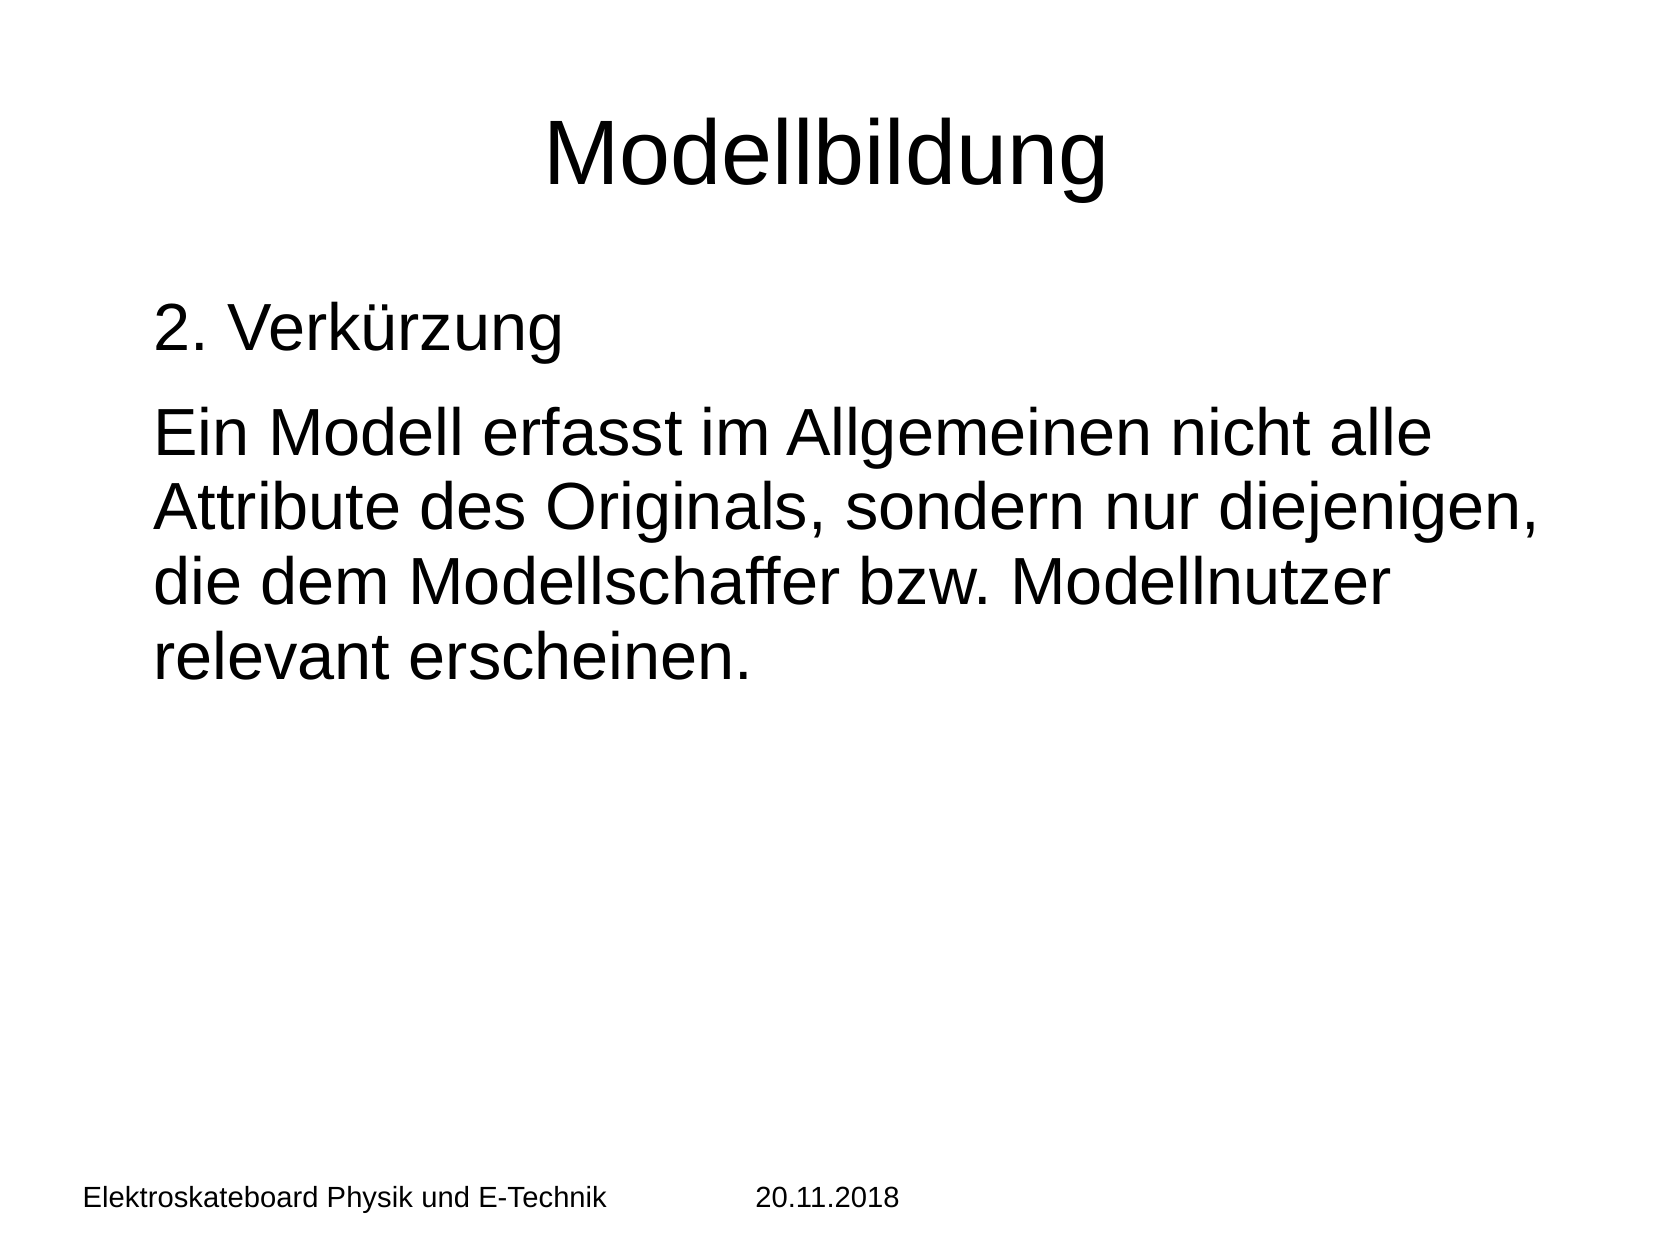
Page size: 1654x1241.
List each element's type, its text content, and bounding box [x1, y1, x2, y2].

title Modellbildung [82, 49, 1571, 257]
list 2. Verkürzung Ein Modell erfasst im Allgemeinen nicht alle Attribute des Originals, sondern nur diejenigen, die dem Modellschaffer bzw. Modellnutzer relevant erscheinen. [82, 290, 1571, 1010]
